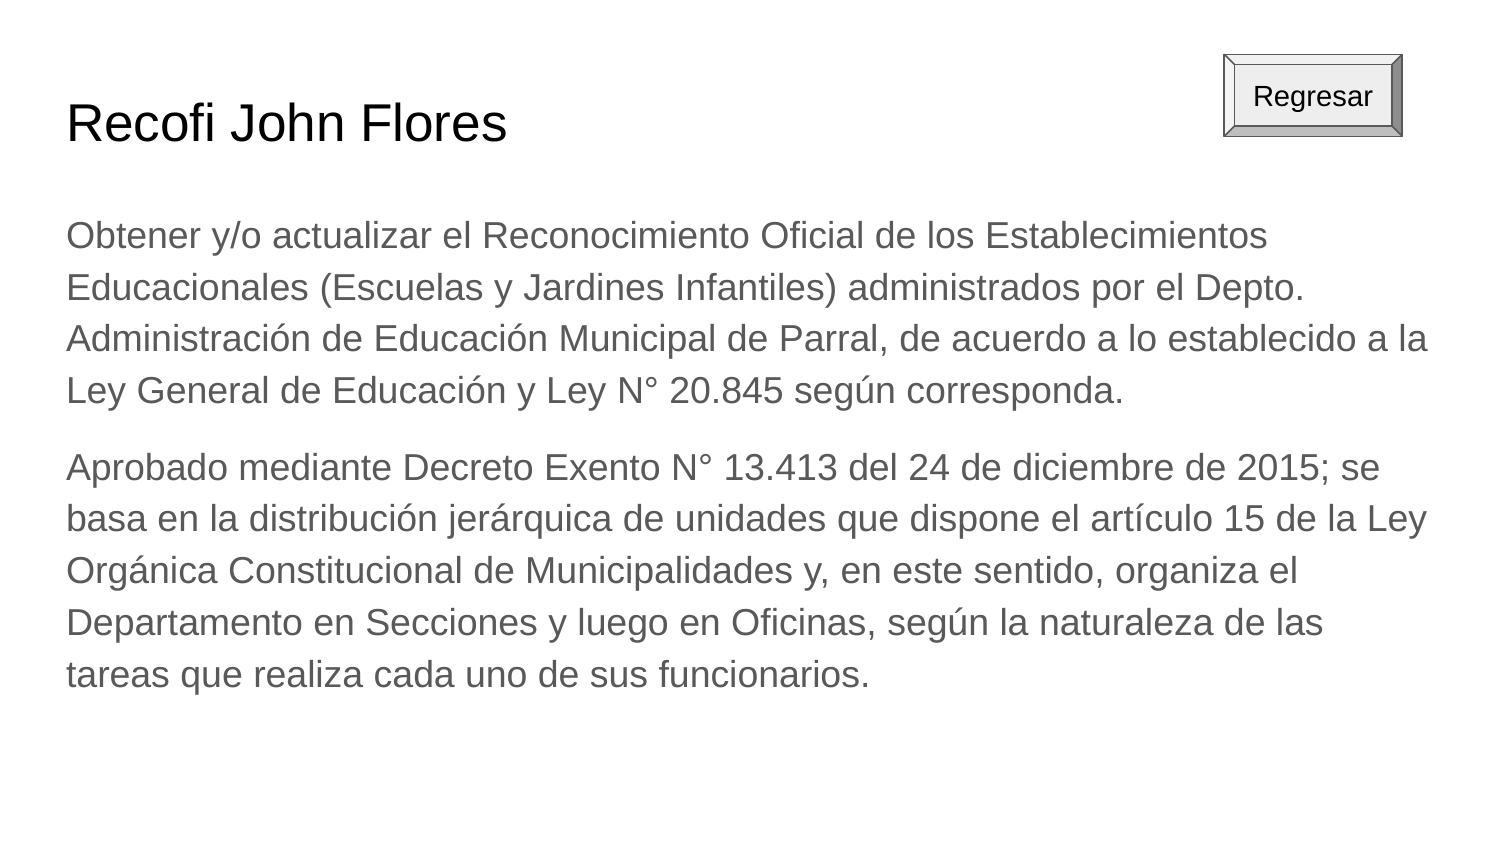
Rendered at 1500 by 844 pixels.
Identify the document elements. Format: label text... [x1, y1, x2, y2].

list Obtener y/o actualizar el Reconocimiento Oficial de los Establecimientos Educacionales (Escuelas y Jardines Infantiles) administrados por el Depto. Administración de Educación Municipal de Parral, de acuerdo a lo establecido a la Ley General de Educación y Ley N° 20.845 según corresponda. Aprobado mediante Decreto Exento N° 13.413 del 24 de diciembre de 2015; se basa en la distribución jerárquica de unidades que dispone el artículo 15 de la Ley Orgánica Constitucional de Municipalidades y, en este sentido, organiza el Departamento en Secciones y luego en Oficinas, según la naturaleza de las tareas que realiza cada uno de sus funcionarios. [51, 189, 1449, 750]
title Recofi John Flores [51, 72, 1449, 167]
text_box Regresar [1235, 65, 1391, 126]
